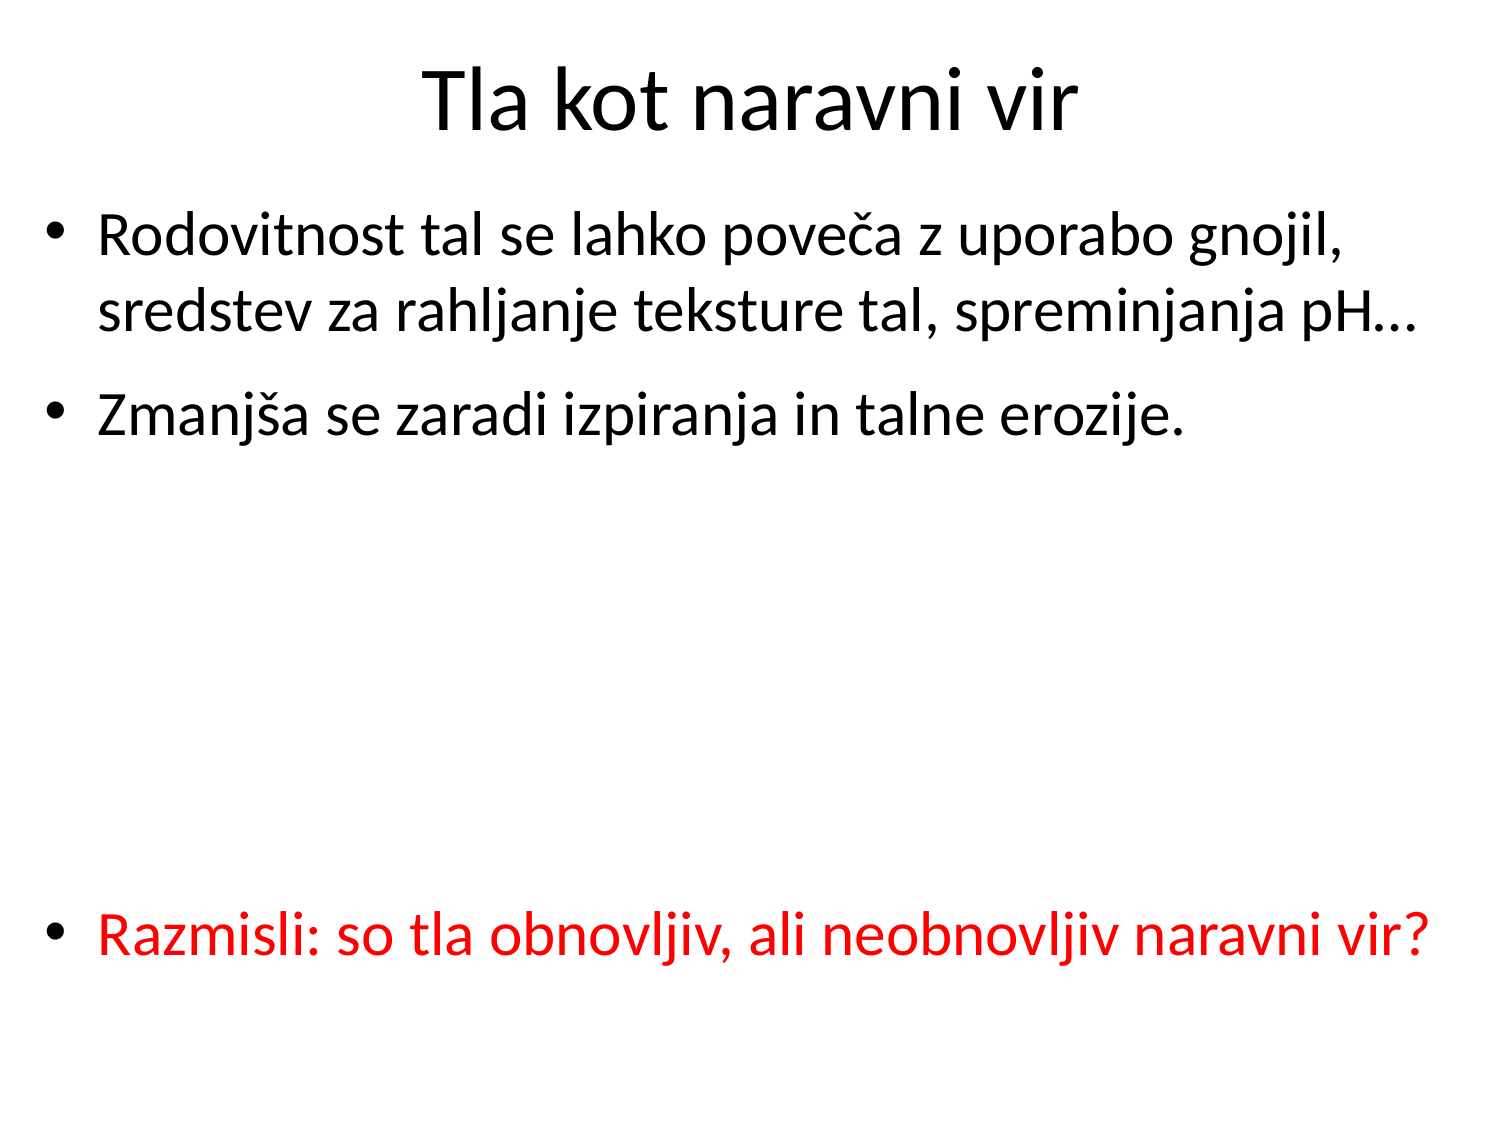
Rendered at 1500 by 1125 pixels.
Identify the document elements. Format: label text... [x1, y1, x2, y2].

list Rodovitnost tal se lahko poveča z uporabo gnojil, sredstev za rahljanje teksture tal, spreminjanja pH… Zmanjša se zaradi izpiranja in talne erozije. Razmisli: so tla obnovljiv, ali neobnovljiv naravni vir? [29, 184, 1459, 1125]
title Tla kot naravni vir [76, 0, 1427, 184]
